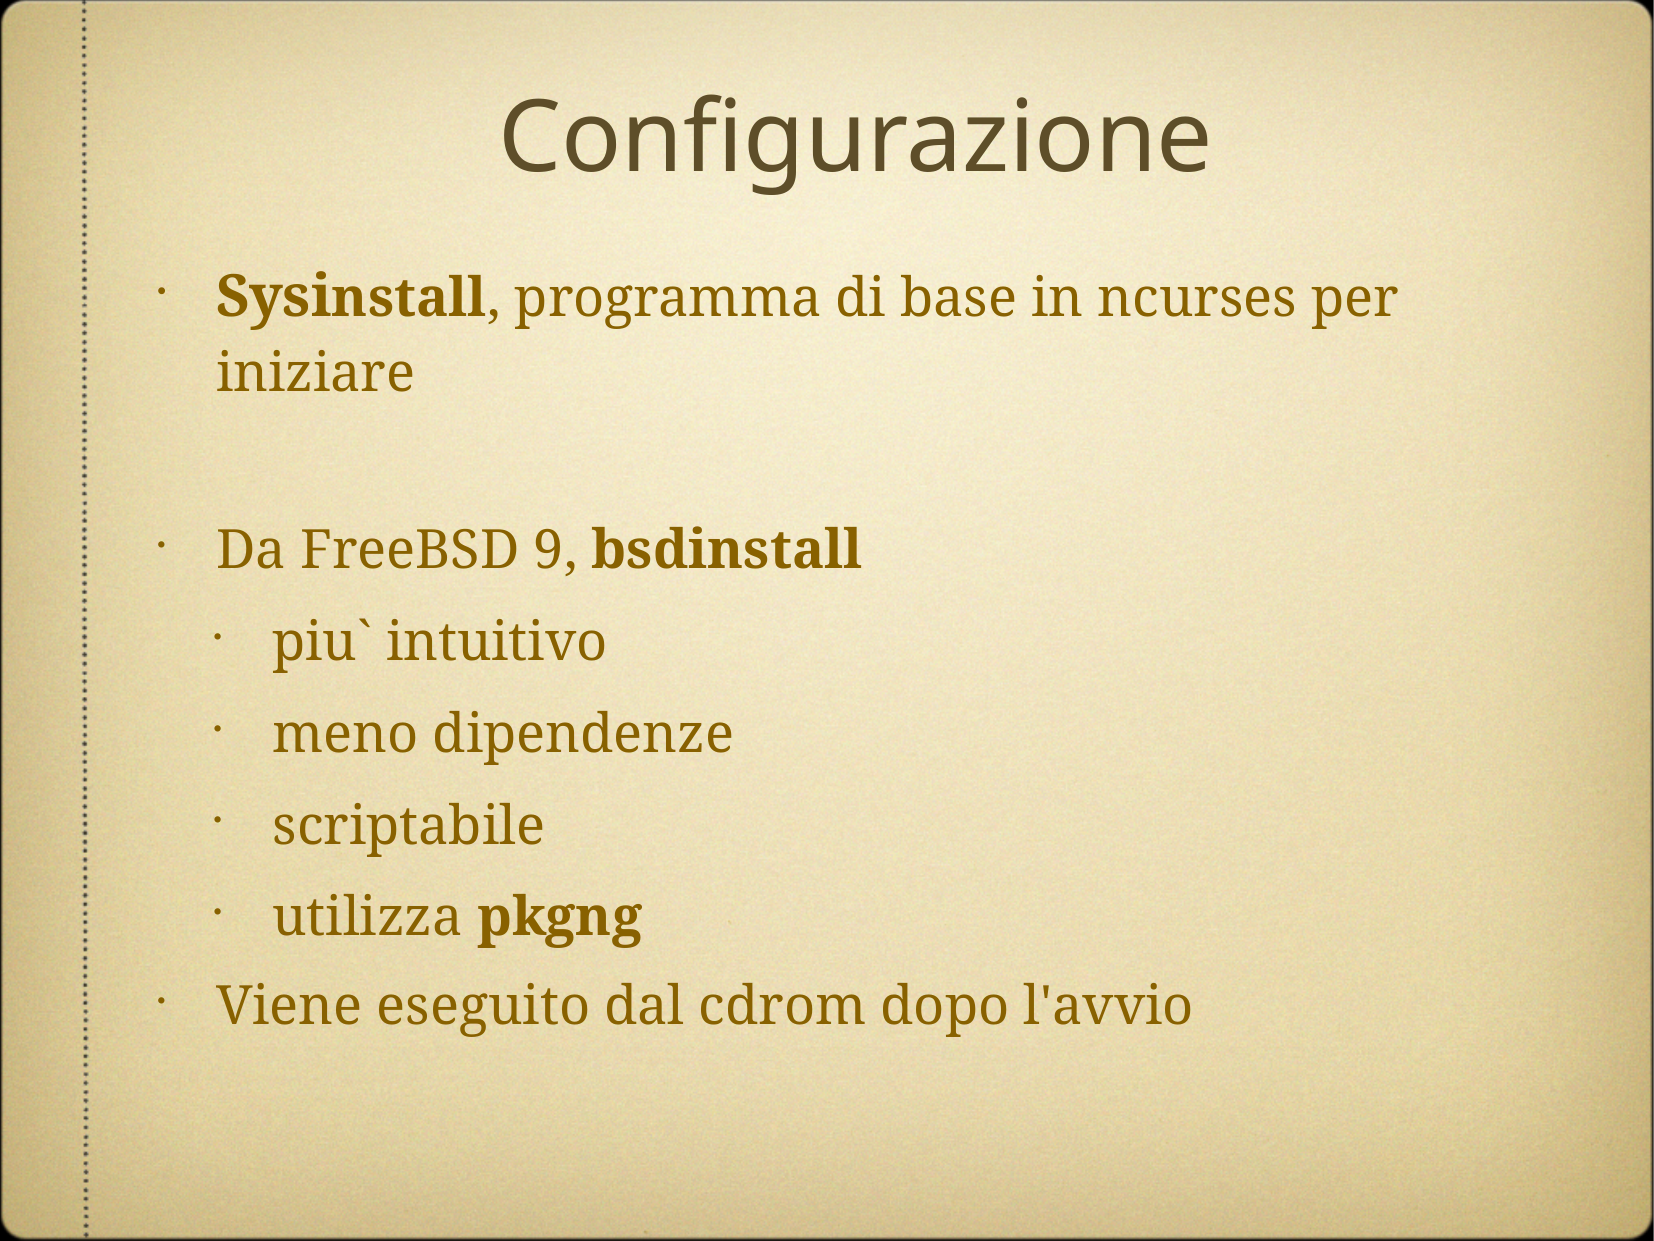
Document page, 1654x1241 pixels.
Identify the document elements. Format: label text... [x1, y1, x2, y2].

picture [0, 0, 1654, 1241]
title Configurazione [118, 0, 1595, 265]
list Sysinstall, programma di base in ncurses per iniziare Da FreeBSD 9, bsdinstall piu` intuitivo meno dipendenze scriptabile utilizza pkgng Viene eseguito dal cdrom dopo l'avvio [121, 254, 1612, 1185]
